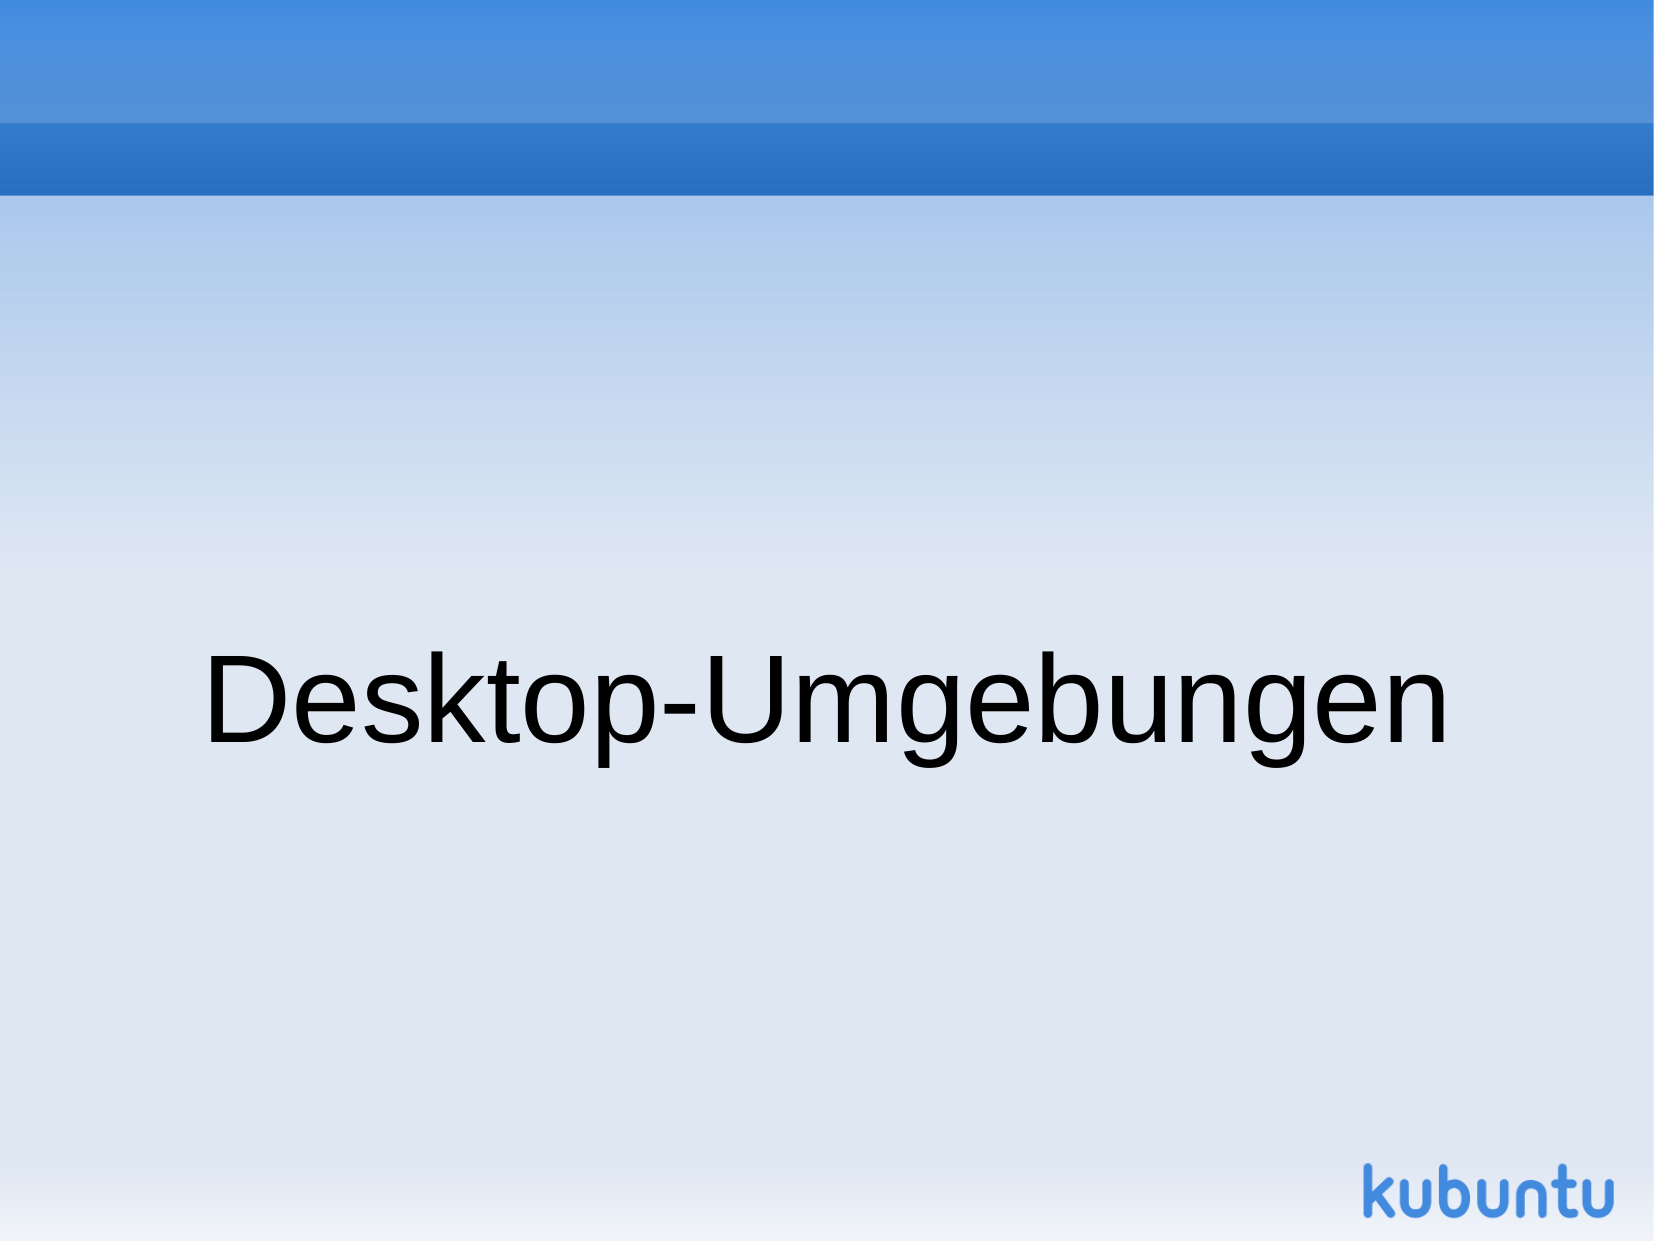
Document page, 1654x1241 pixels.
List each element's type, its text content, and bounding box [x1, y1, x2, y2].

subtitle Desktop-Umgebungen [82, 290, 1571, 1109]
picture [0, 0, 1654, 1241]
